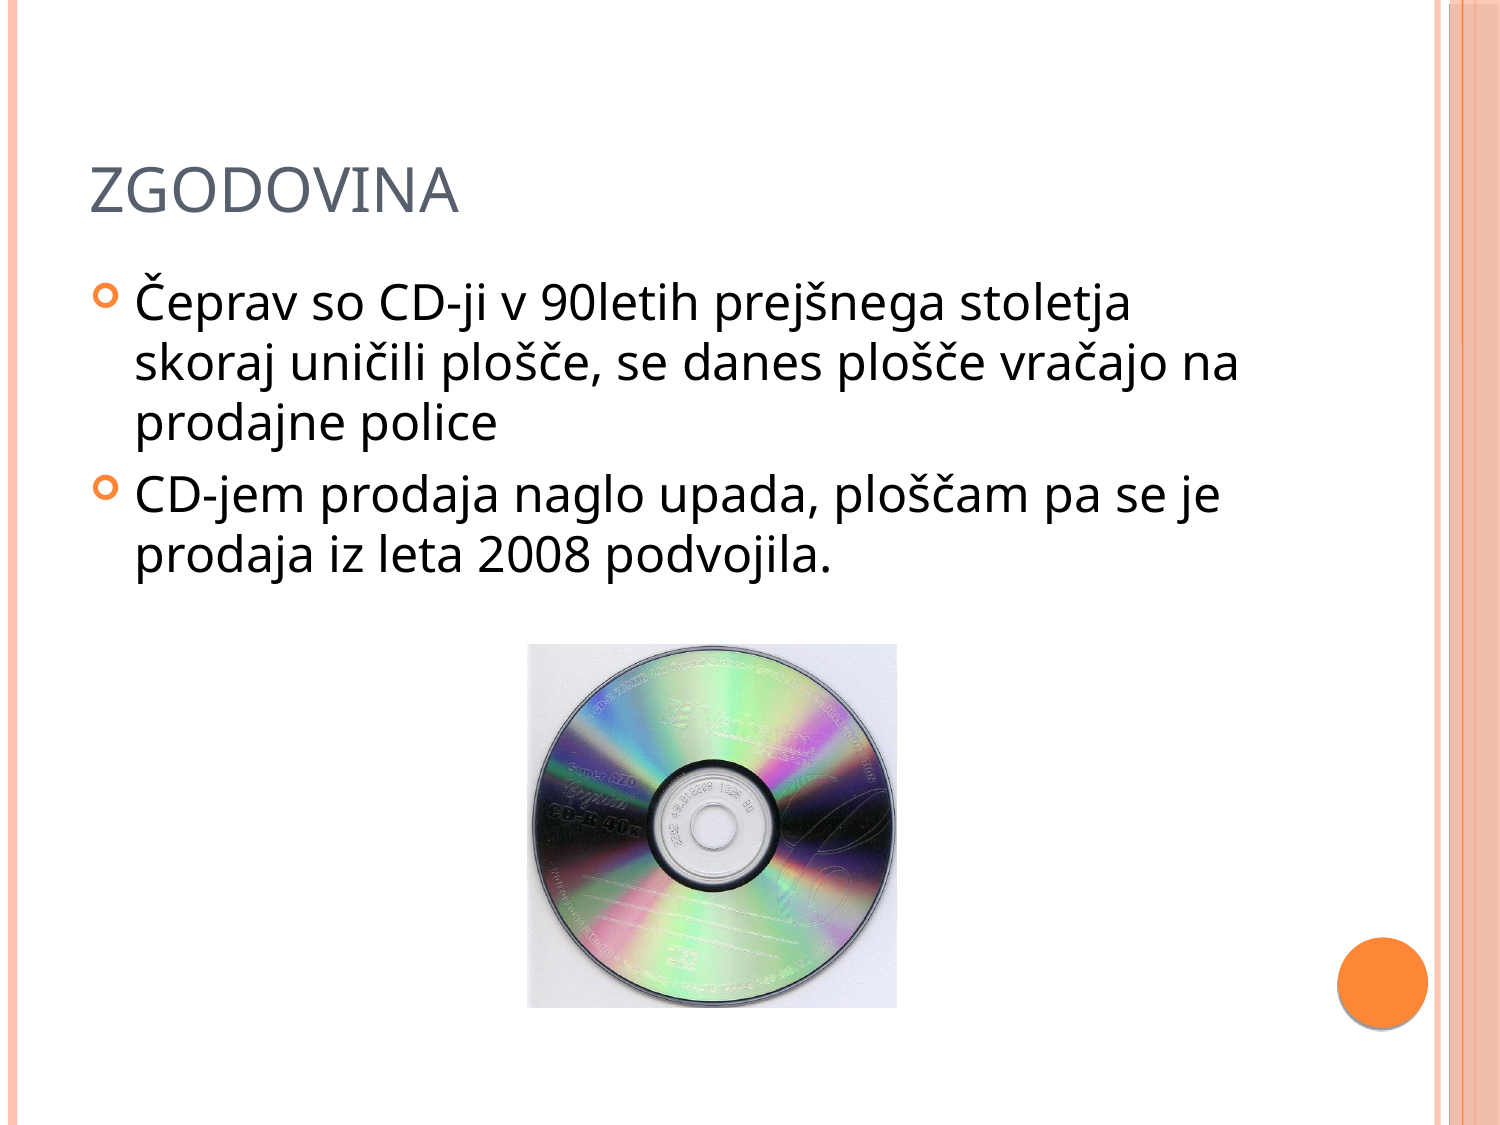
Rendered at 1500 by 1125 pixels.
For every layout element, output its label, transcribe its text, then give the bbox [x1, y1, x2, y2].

title Zgodovina [75, 45, 1300, 233]
list Čeprav so CD-ji v 90letih prejšnega stoletja skoraj uničili plošče, se danes plošče vračajo na prodajne police CD-jem prodaja naglo upada, ploščam pa se je prodaja iz leta 2008 podvojila. [75, 262, 1300, 1062]
picture [527, 644, 897, 1008]
